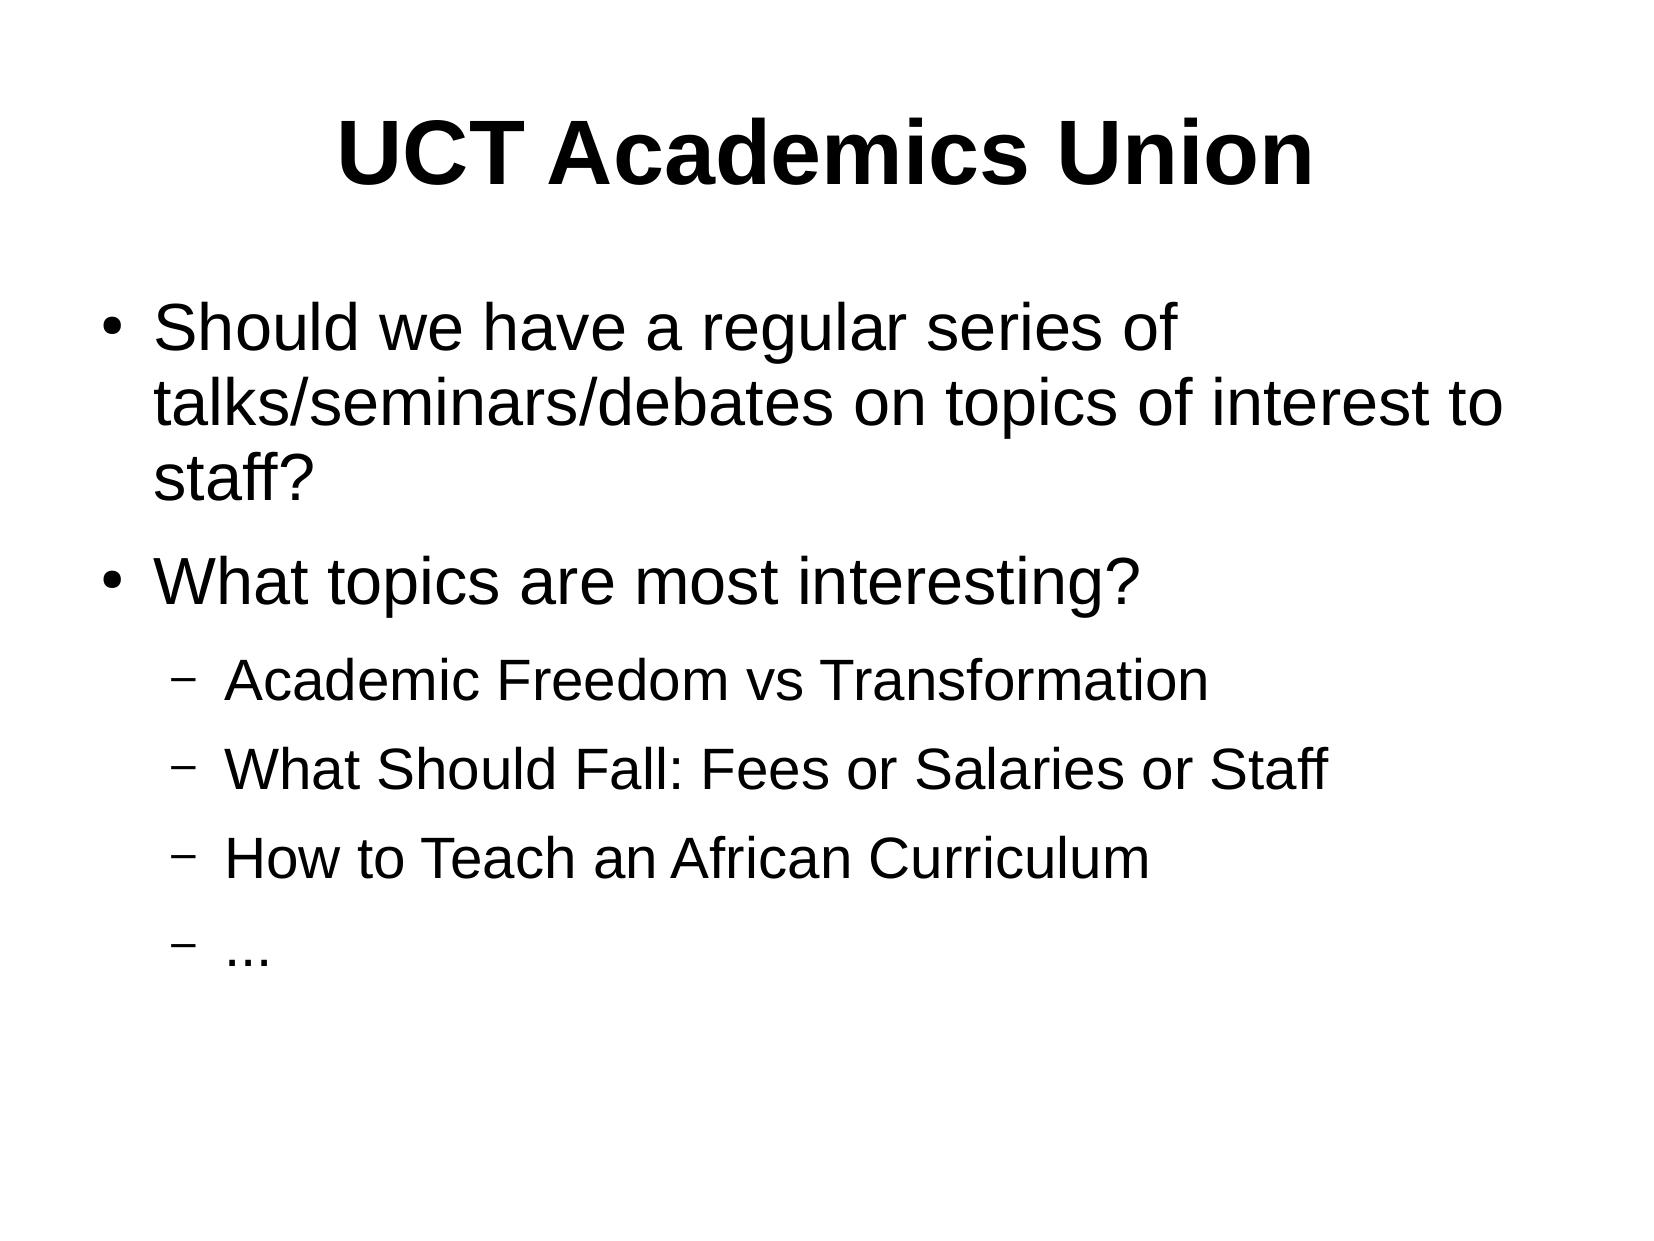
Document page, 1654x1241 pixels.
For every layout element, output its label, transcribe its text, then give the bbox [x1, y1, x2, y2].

list Should we have a regular series of talks/seminars/debates on topics of interest to staff? What topics are most interesting? Academic Freedom vs Transformation What Should Fall: Fees or Salaries or Staff How to Teach an African Curriculum ... [82, 290, 1571, 1109]
title UCT Academics Union [82, 49, 1571, 257]
